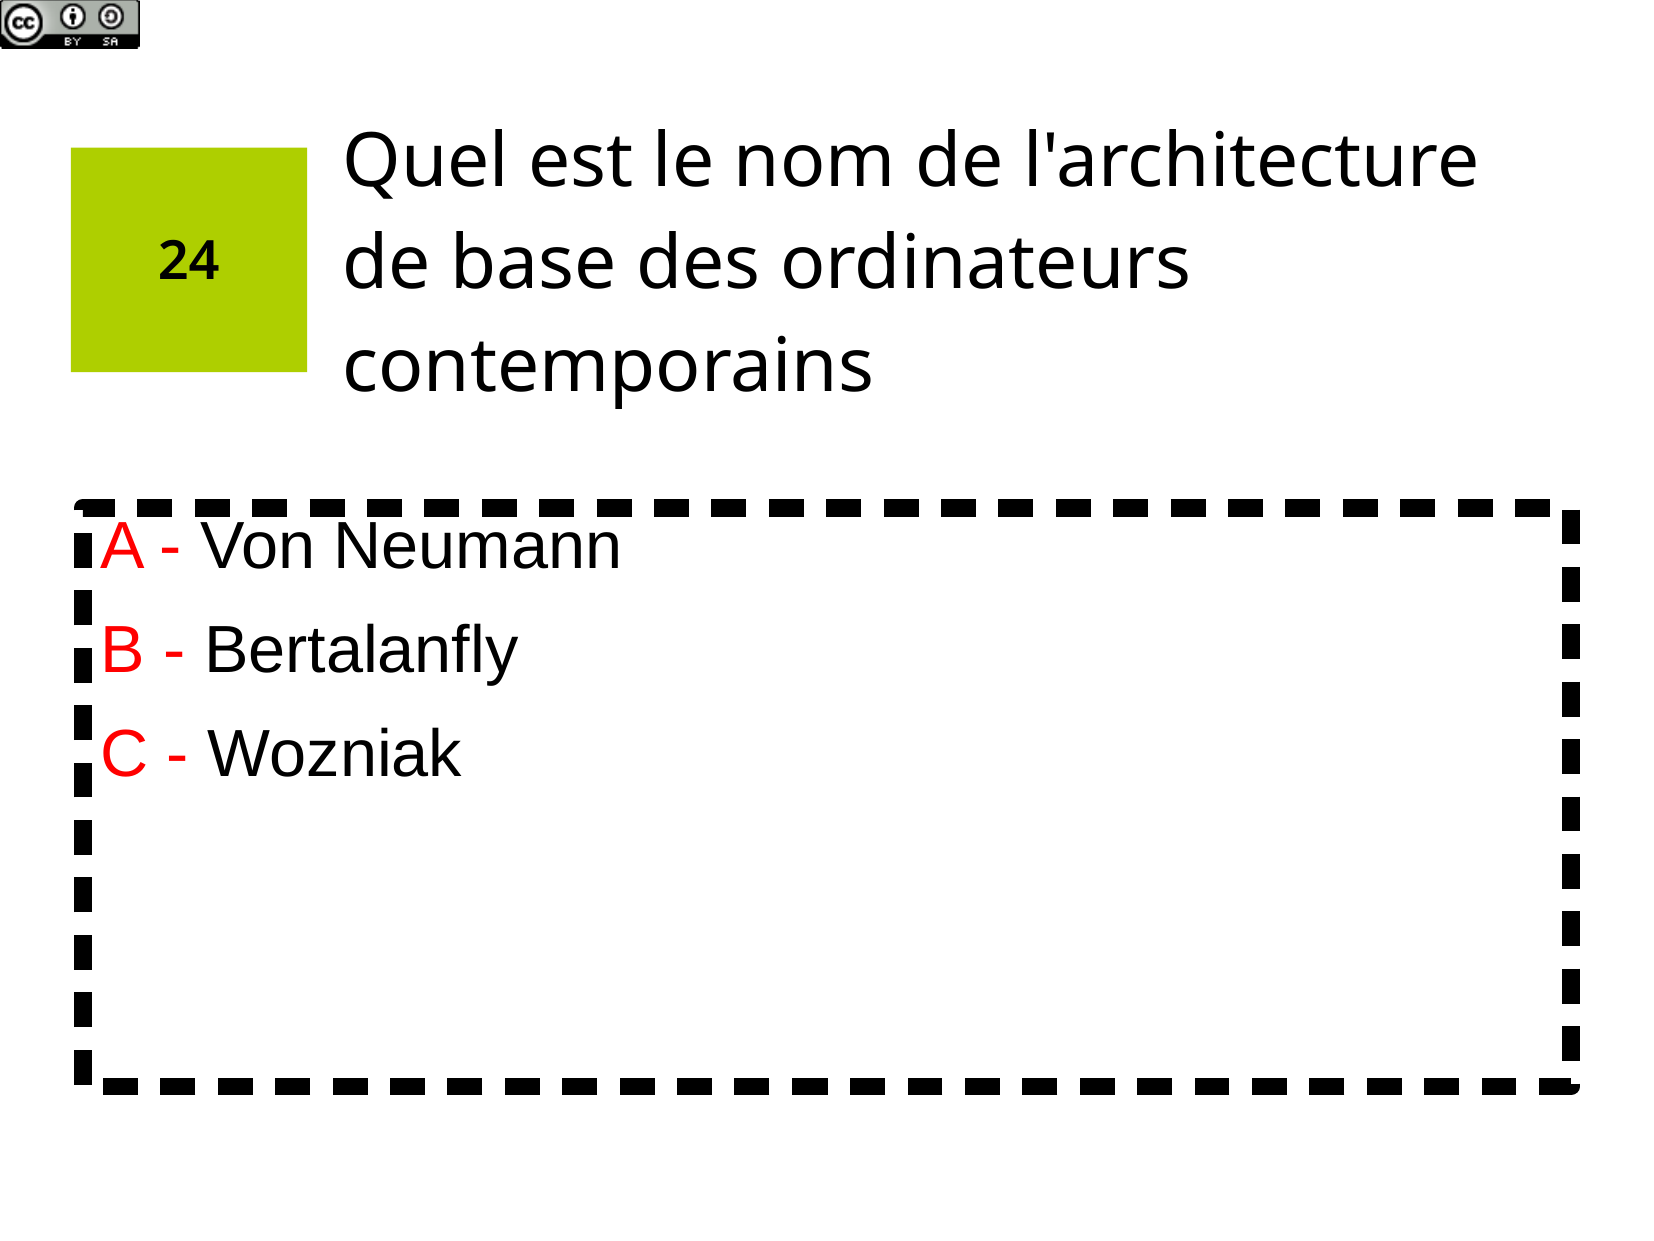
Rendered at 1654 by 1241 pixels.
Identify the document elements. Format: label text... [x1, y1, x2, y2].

picture [0, 0, 140, 49]
list Von Neumann Bertalanfly Wozniak [82, 507, 1571, 1087]
title Quel est le nom de l'architecture de base des ordinateurs contemporains [342, 59, 1571, 461]
